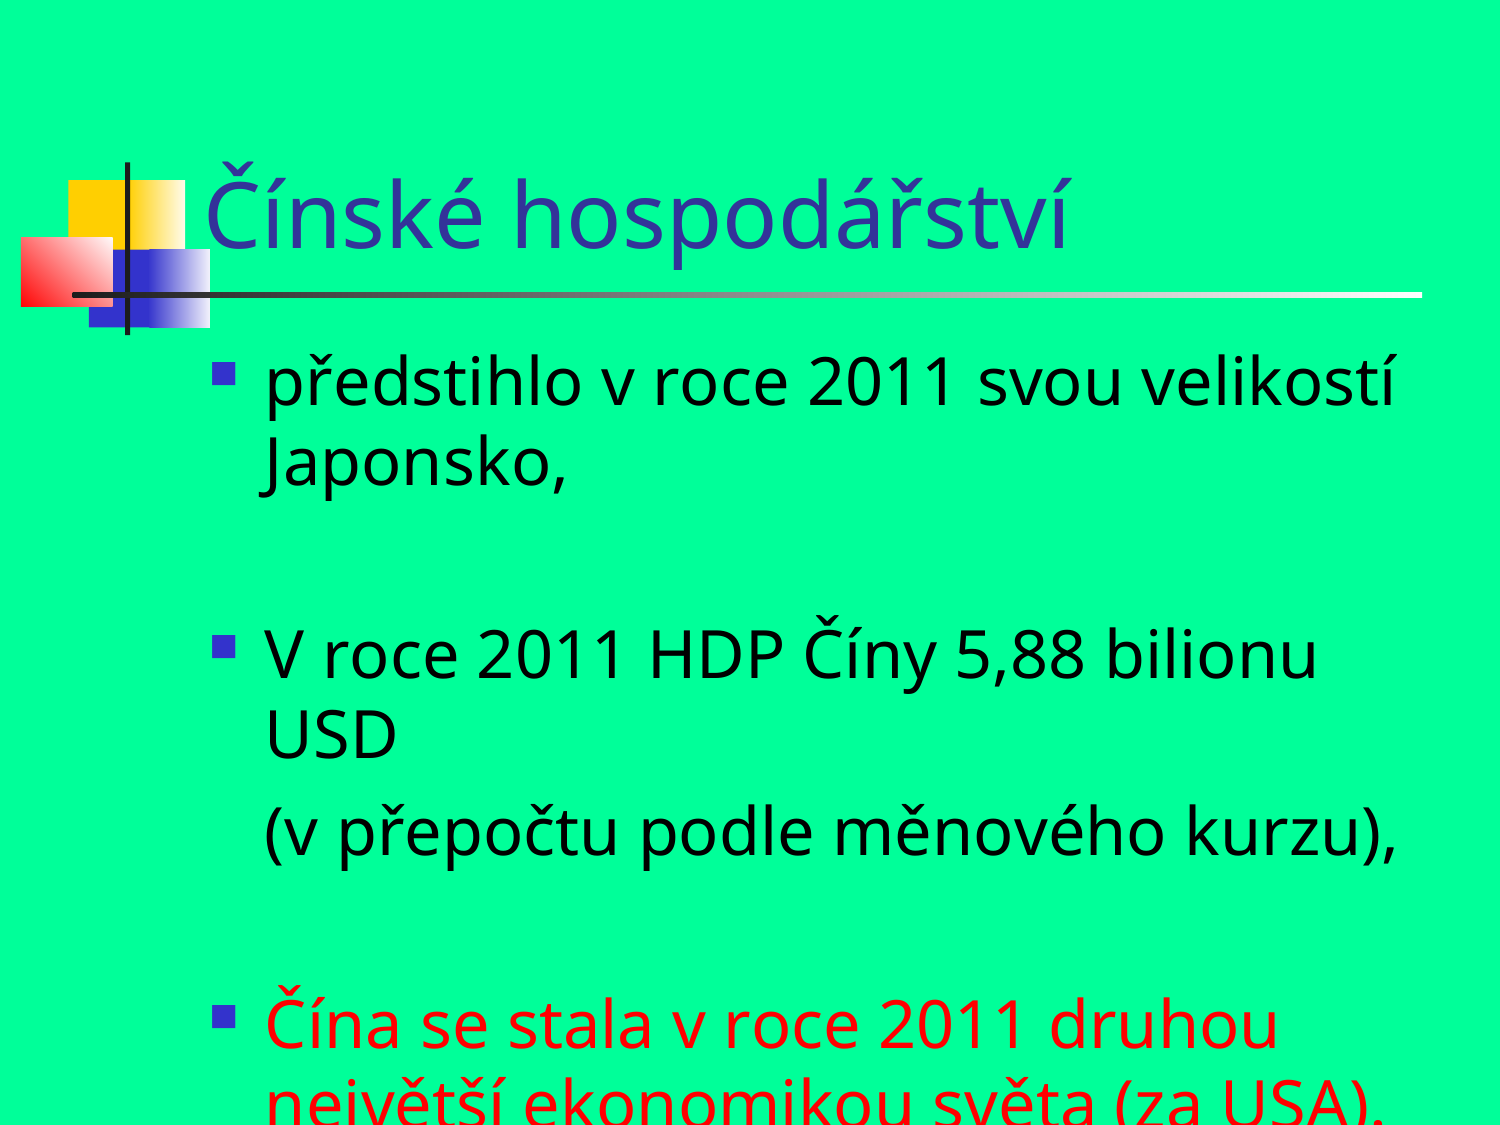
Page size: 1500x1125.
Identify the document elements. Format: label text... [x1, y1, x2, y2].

title Čínské hospodářství [188, 35, 1468, 276]
list předstihlo v roce 2011 svou velikostí Japonsko, V roce 2011 HDP Číny 5,88 bilionu USD (v přepočtu podle měnového kurzu), Čína se stala v roce 2011 druhou největší ekonomikou světa (za USA). [193, 330, 1469, 1125]
